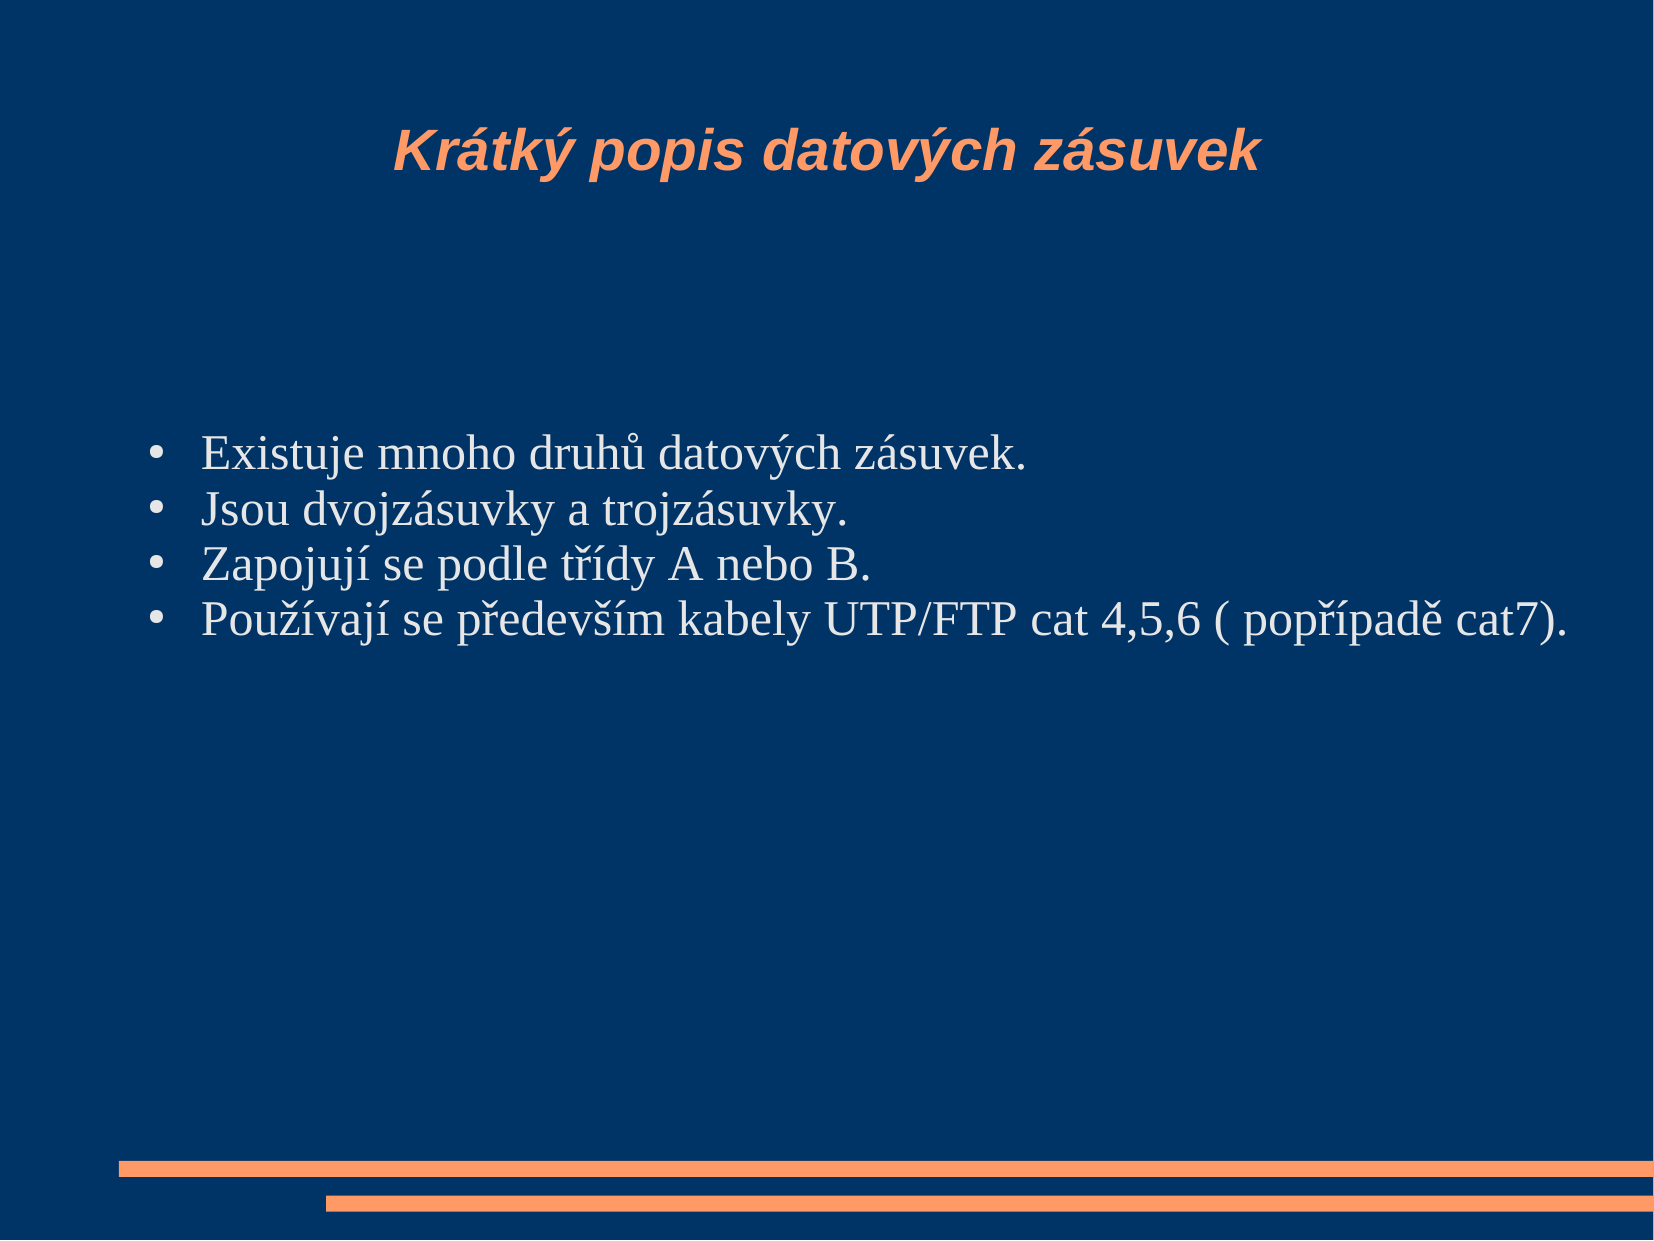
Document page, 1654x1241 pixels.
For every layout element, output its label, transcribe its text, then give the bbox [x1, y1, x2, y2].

title Krátký popis datových zásuvek [121, 46, 1534, 254]
list Existuje mnoho druhů datových zásuvek. Jsou dvojzásuvky a trojzásuvky. Zapojují se podle třídy A nebo B. Používají se především kabely UTP/FTP cat 4,5,6 ( popřípadě cat7). [129, 425, 1570, 839]
